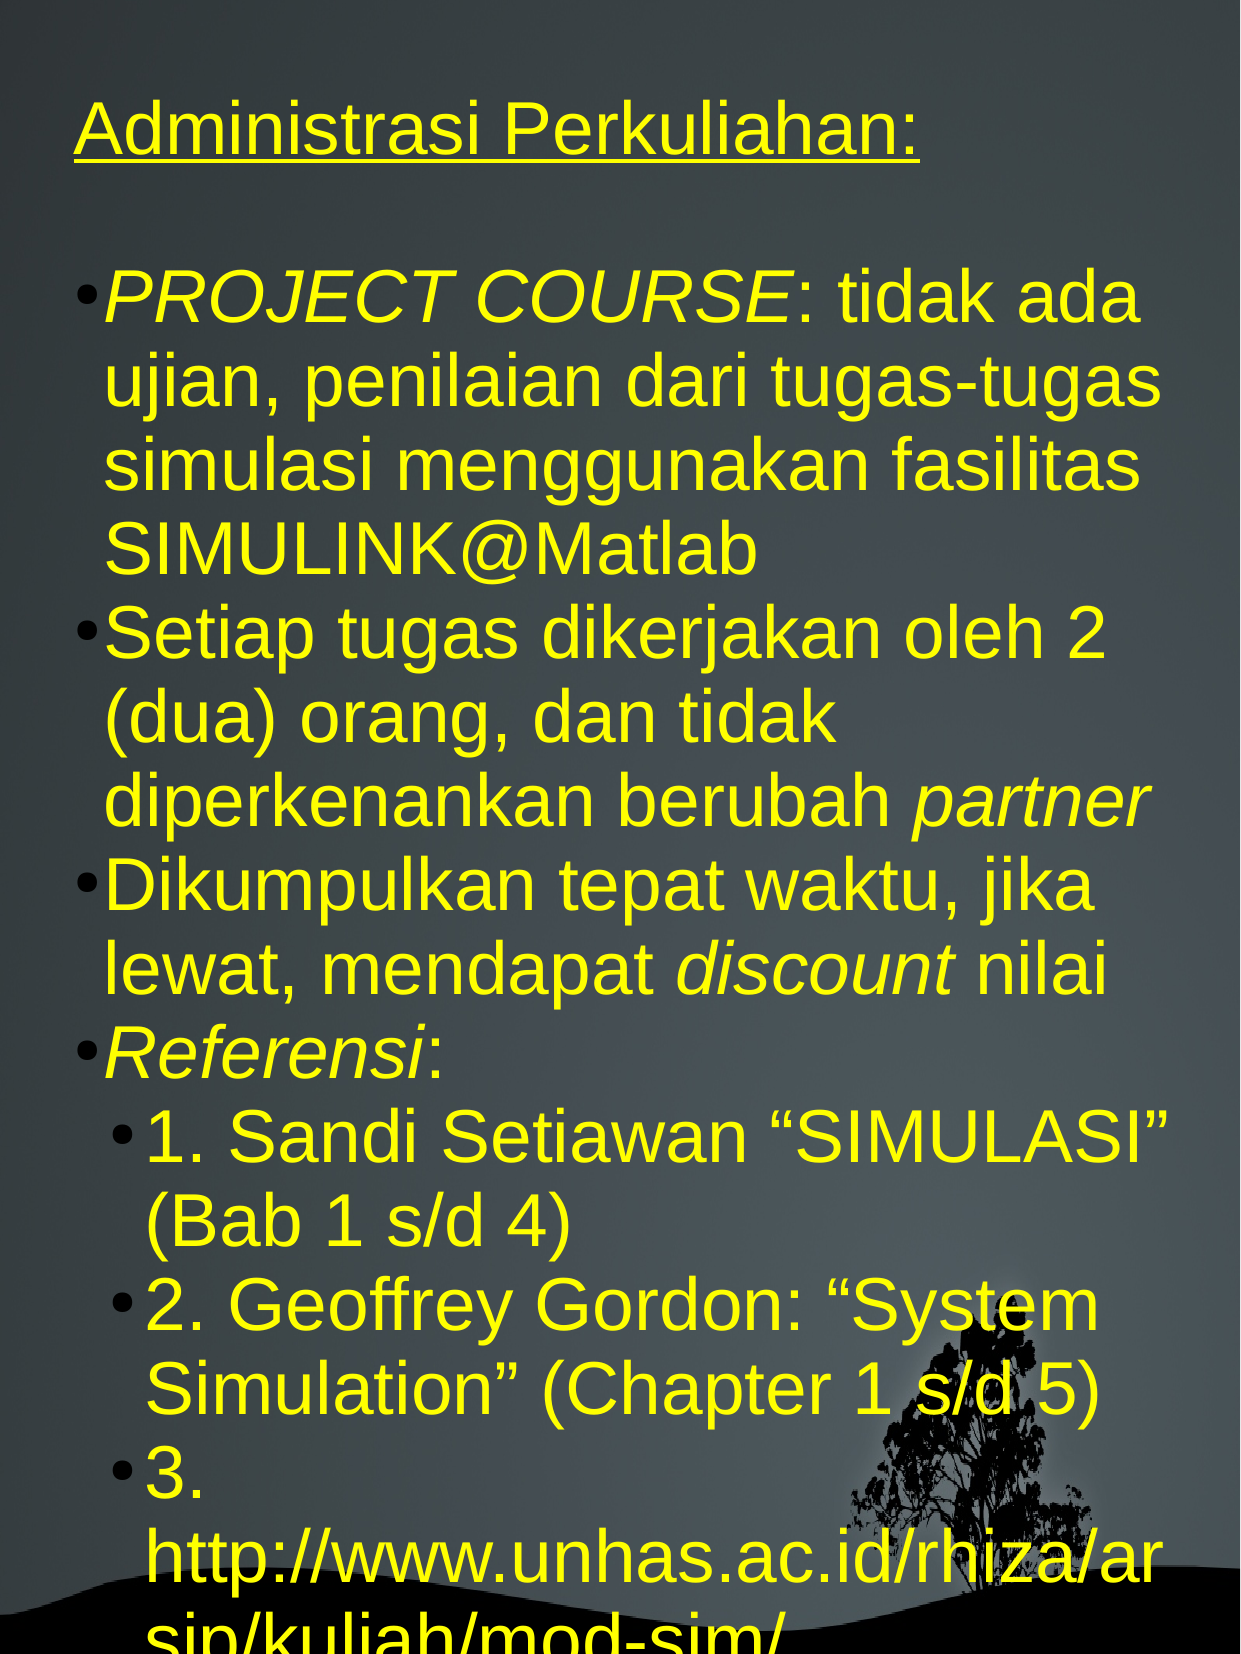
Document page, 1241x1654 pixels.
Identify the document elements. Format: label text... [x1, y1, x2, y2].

text_box Administrasi Perkuliahan: PROJECT COURSE: tidak ada ujian, penilaian dari tugas-tugas simulasi menggunakan fasilitas SIMULINK@Matlab Setiap tugas dikerjakan oleh 2 (dua) orang, dan tidak diperkenankan berubah partner Dikumpulkan tepat waktu, jika lewat, mendapat discount nilai Referensi: 1. Sandi Setiawan “SIMULASI” (Bab 1 s/d 4) 2. Geoffrey Gordon: “System Simulation” (Chapter 1 s/d 5) 3. http://www.unhas.ac.id/rhiza/arsip/kuliah/mod-sim/ [59, 79, 1211, 1654]
picture [0, 0, 1241, 1654]
